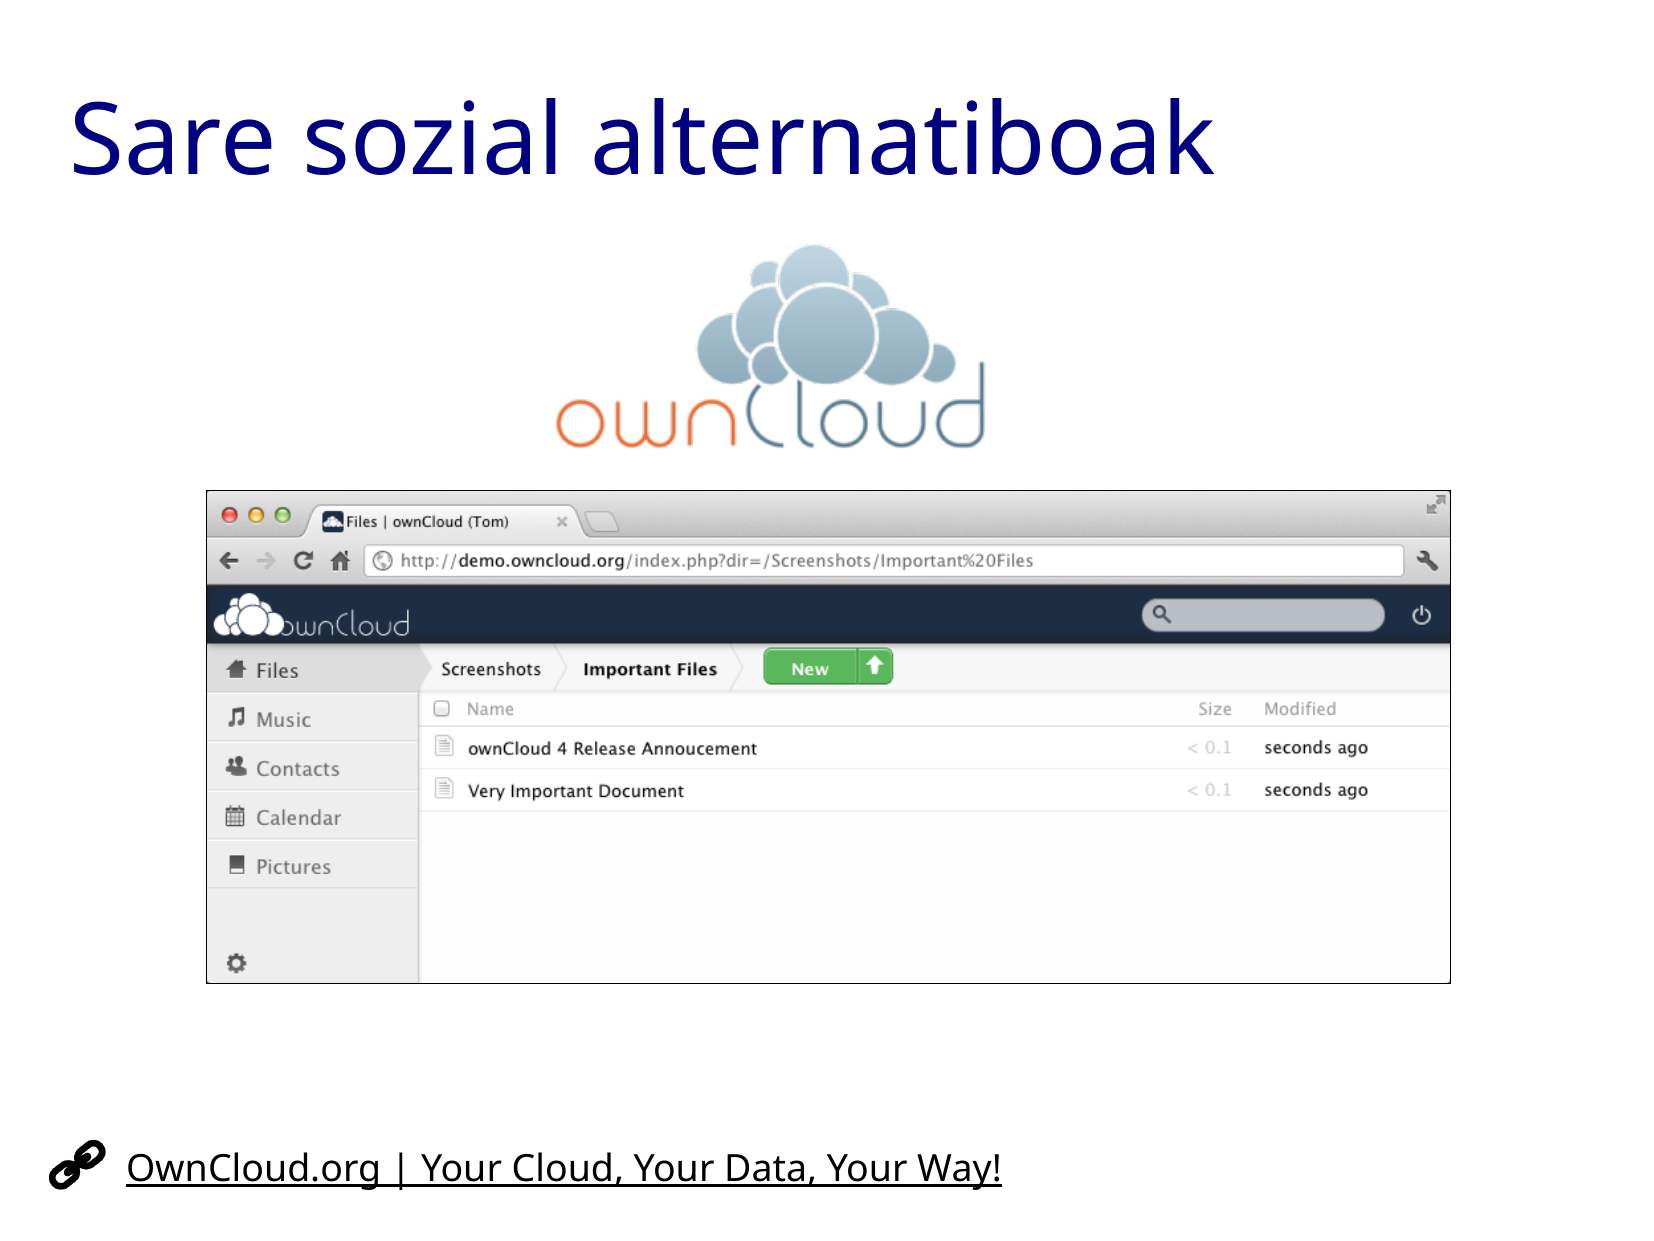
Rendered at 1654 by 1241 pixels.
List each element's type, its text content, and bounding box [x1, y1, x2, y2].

text_box Sare sozial alternatiboak [55, 60, 1448, 193]
text_box OwnCloud.org | Your Cloud, Your Data, Your Way! [111, 1134, 975, 1192]
picture [47, 1138, 107, 1191]
picture [206, 193, 1451, 984]
